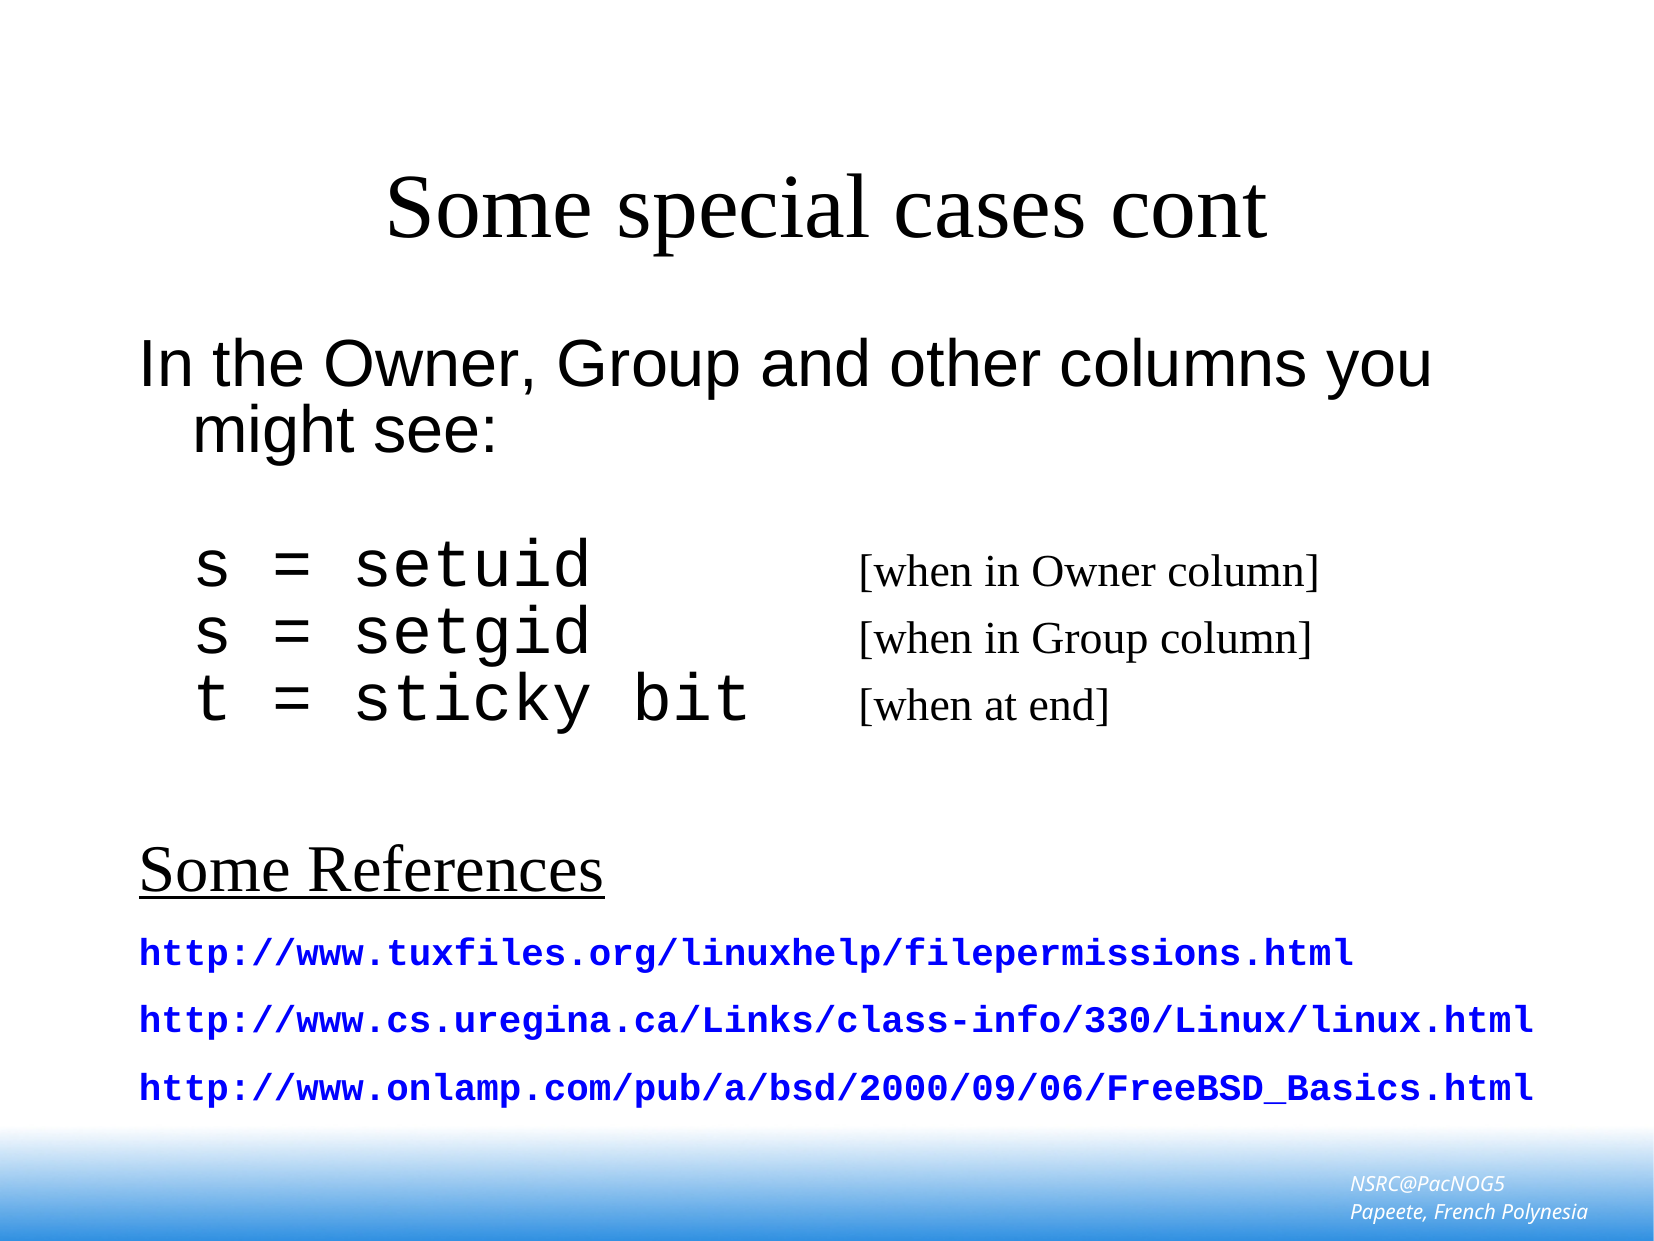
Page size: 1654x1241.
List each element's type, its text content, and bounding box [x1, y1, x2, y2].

picture [0, 1124, 1654, 1241]
list In the Owner, Group and other columns you might see: s = setuid [when in Owner column] s = setgid [when in Group column] t = sticky bit [when at end] Some References http://www.tuxfiles.org/linuxhelp/filepermissions.html http://www.cs.uregina.ca/Links/class-info/330/Linux/linux.html http://www.onlamp.com/pub/a/bsd/2000/09/06/FreeBSD_Basics.html [121, 332, 1576, 1123]
title Some special cases cont [121, 102, 1534, 311]
